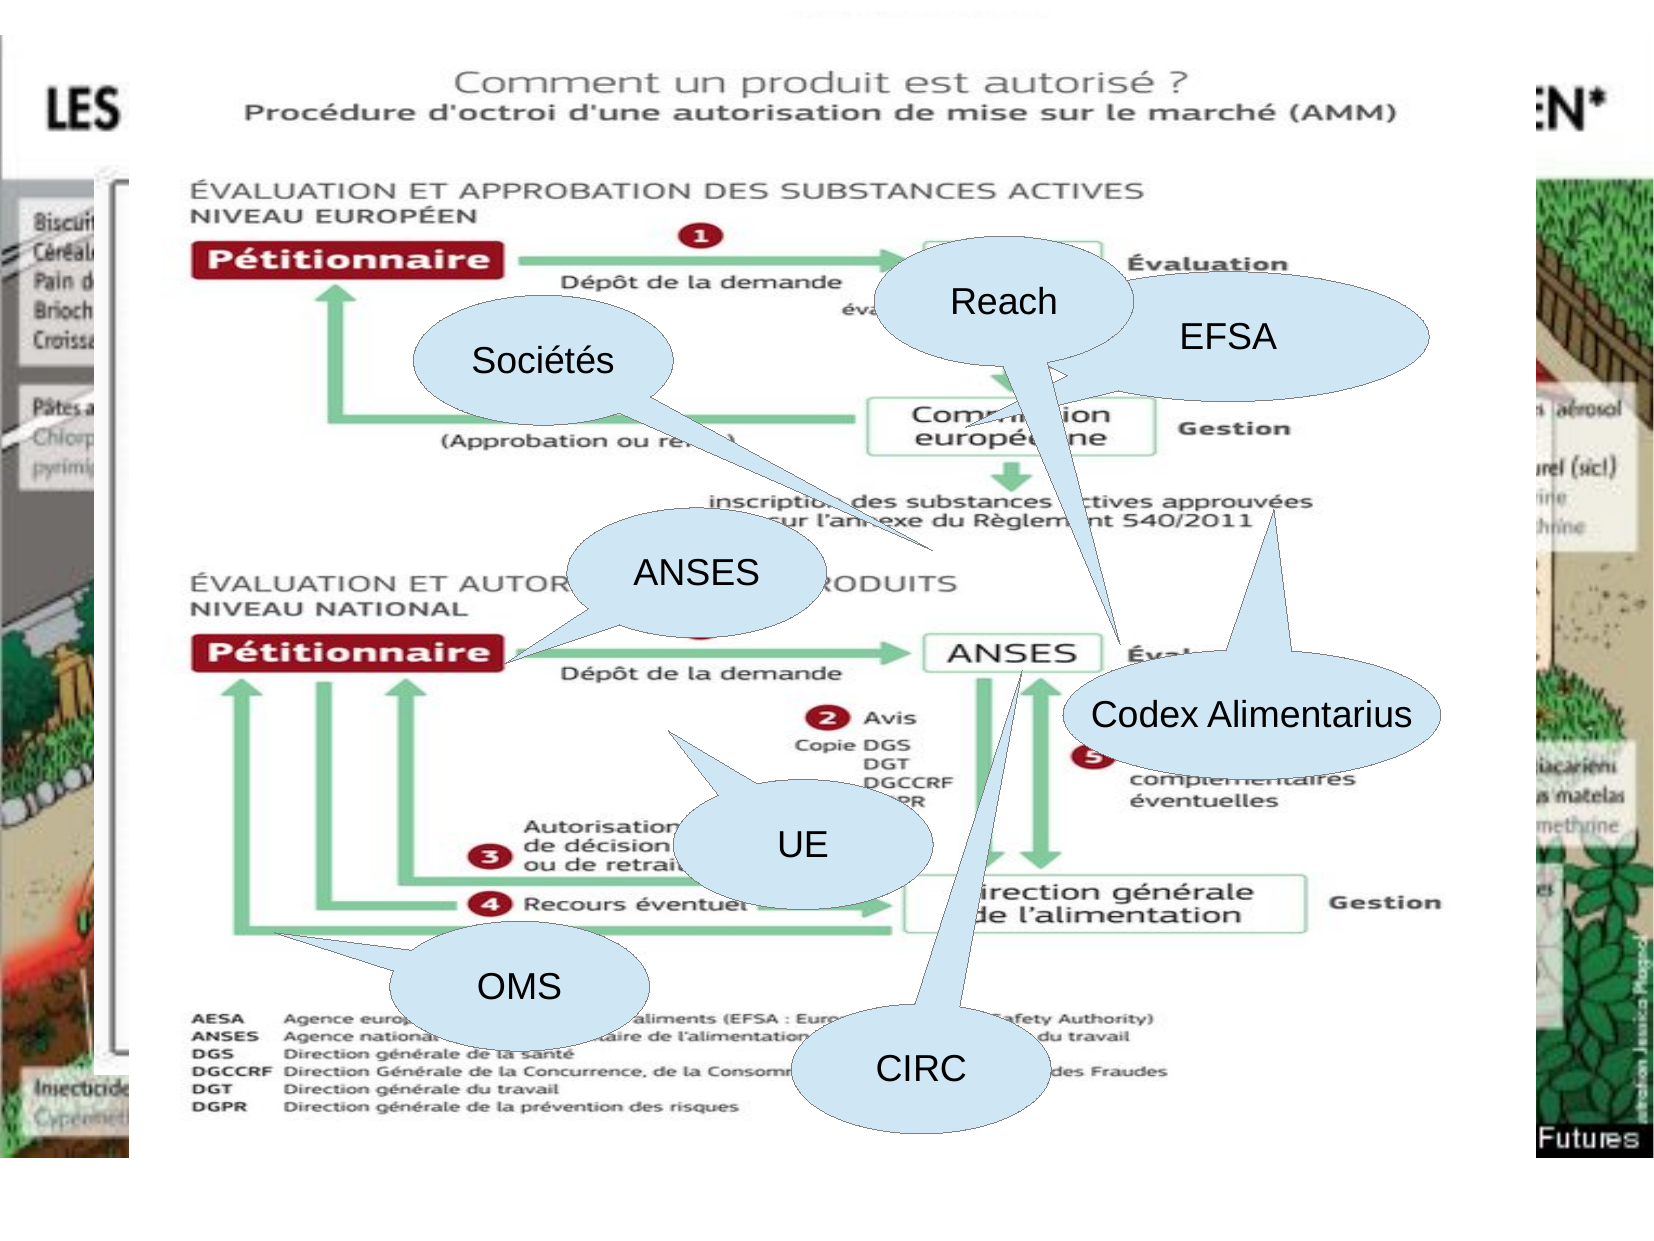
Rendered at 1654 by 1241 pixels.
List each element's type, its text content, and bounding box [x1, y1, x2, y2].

text_box Reach [874, 236, 1134, 645]
text_box Sociétés [413, 295, 933, 551]
picture [0, 11, 1654, 1158]
text_box Codex Alimentarius [1062, 509, 1441, 780]
text_box CIRC [791, 670, 1052, 1134]
text_box EFSA [965, 401, 1022, 428]
text_box UE [668, 730, 934, 910]
text_box EFSA [1048, 271, 1430, 406]
text_box OMS [274, 921, 650, 1052]
text_box ANSES [504, 507, 827, 664]
